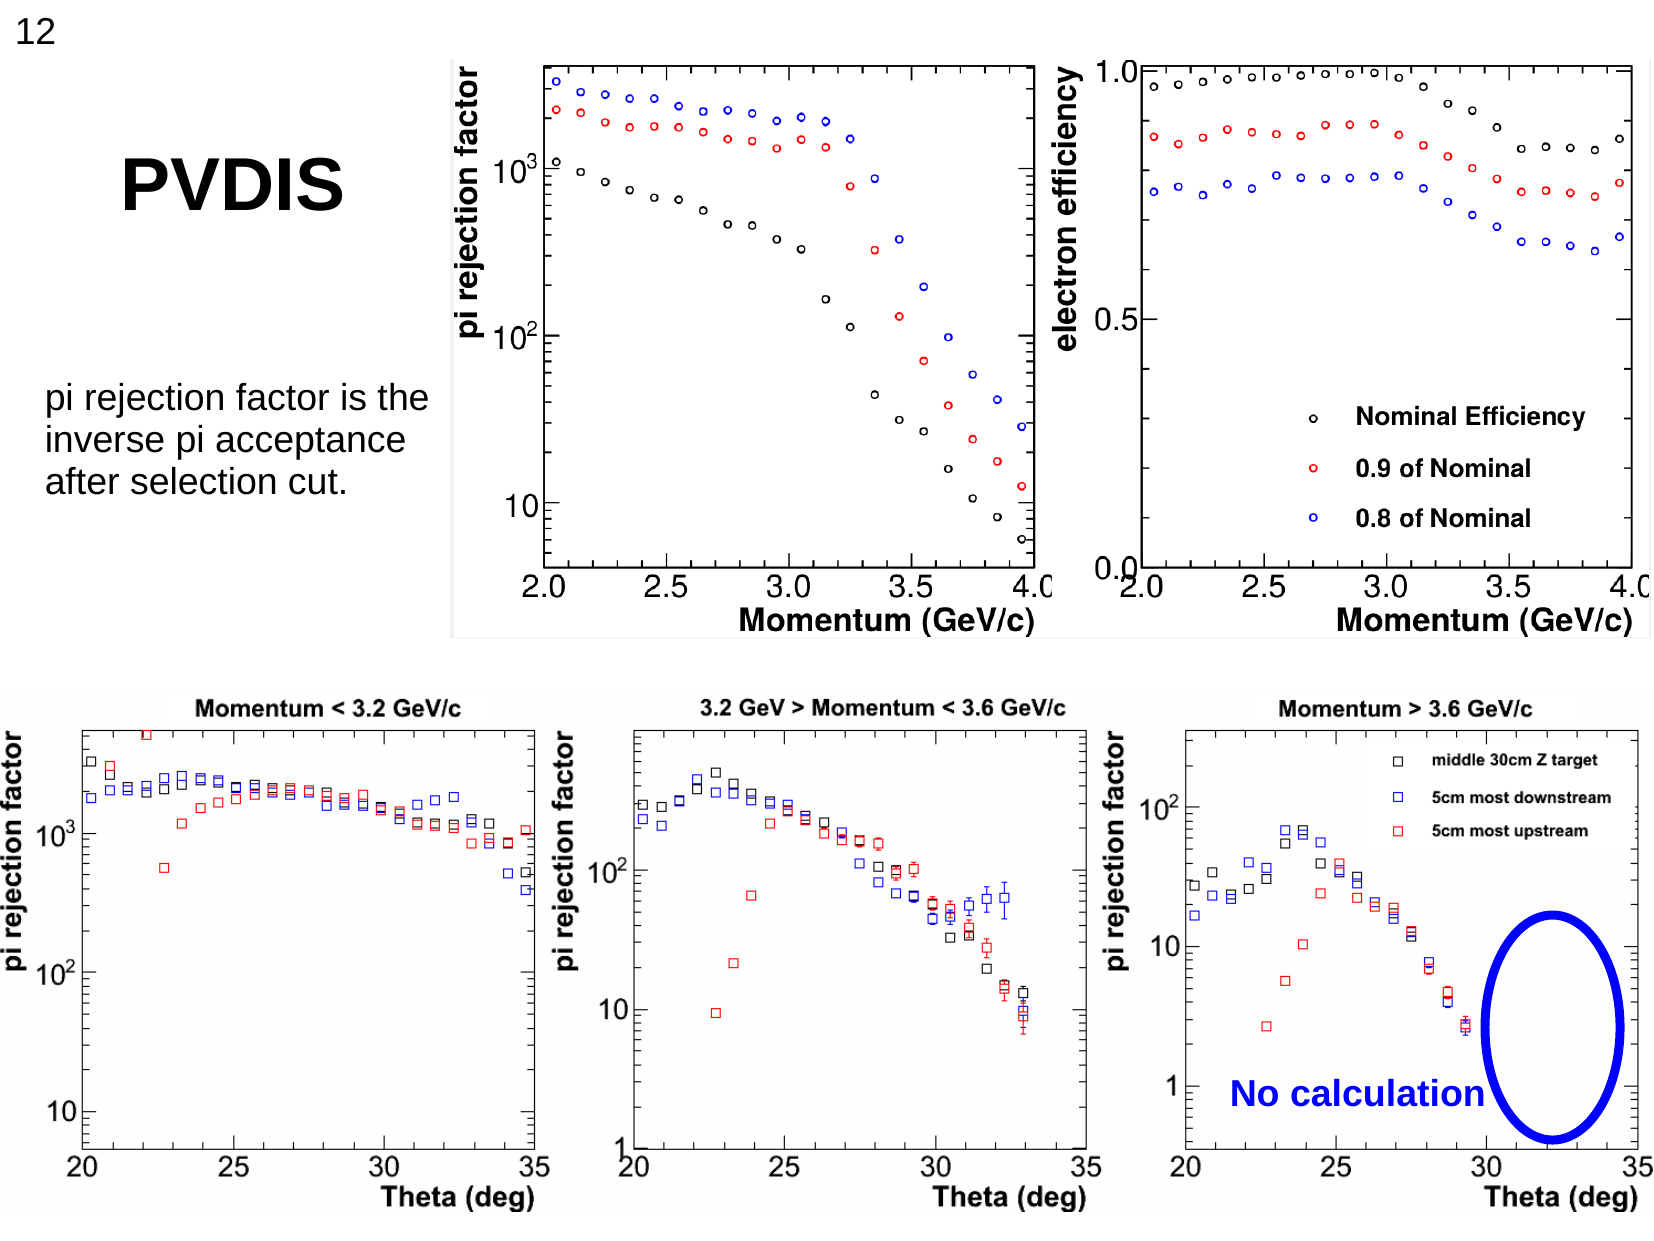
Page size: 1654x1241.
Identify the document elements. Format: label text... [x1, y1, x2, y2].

text_box No calculation [1215, 1065, 1501, 1152]
text_box pi rejection factor is the inverse pi acceptance after selection cut. [30, 369, 496, 511]
picture [0, 689, 1654, 1212]
text_box PVDIS [105, 135, 361, 234]
text_box 12 [0, 3, 72, 61]
picture [450, 59, 1651, 638]
